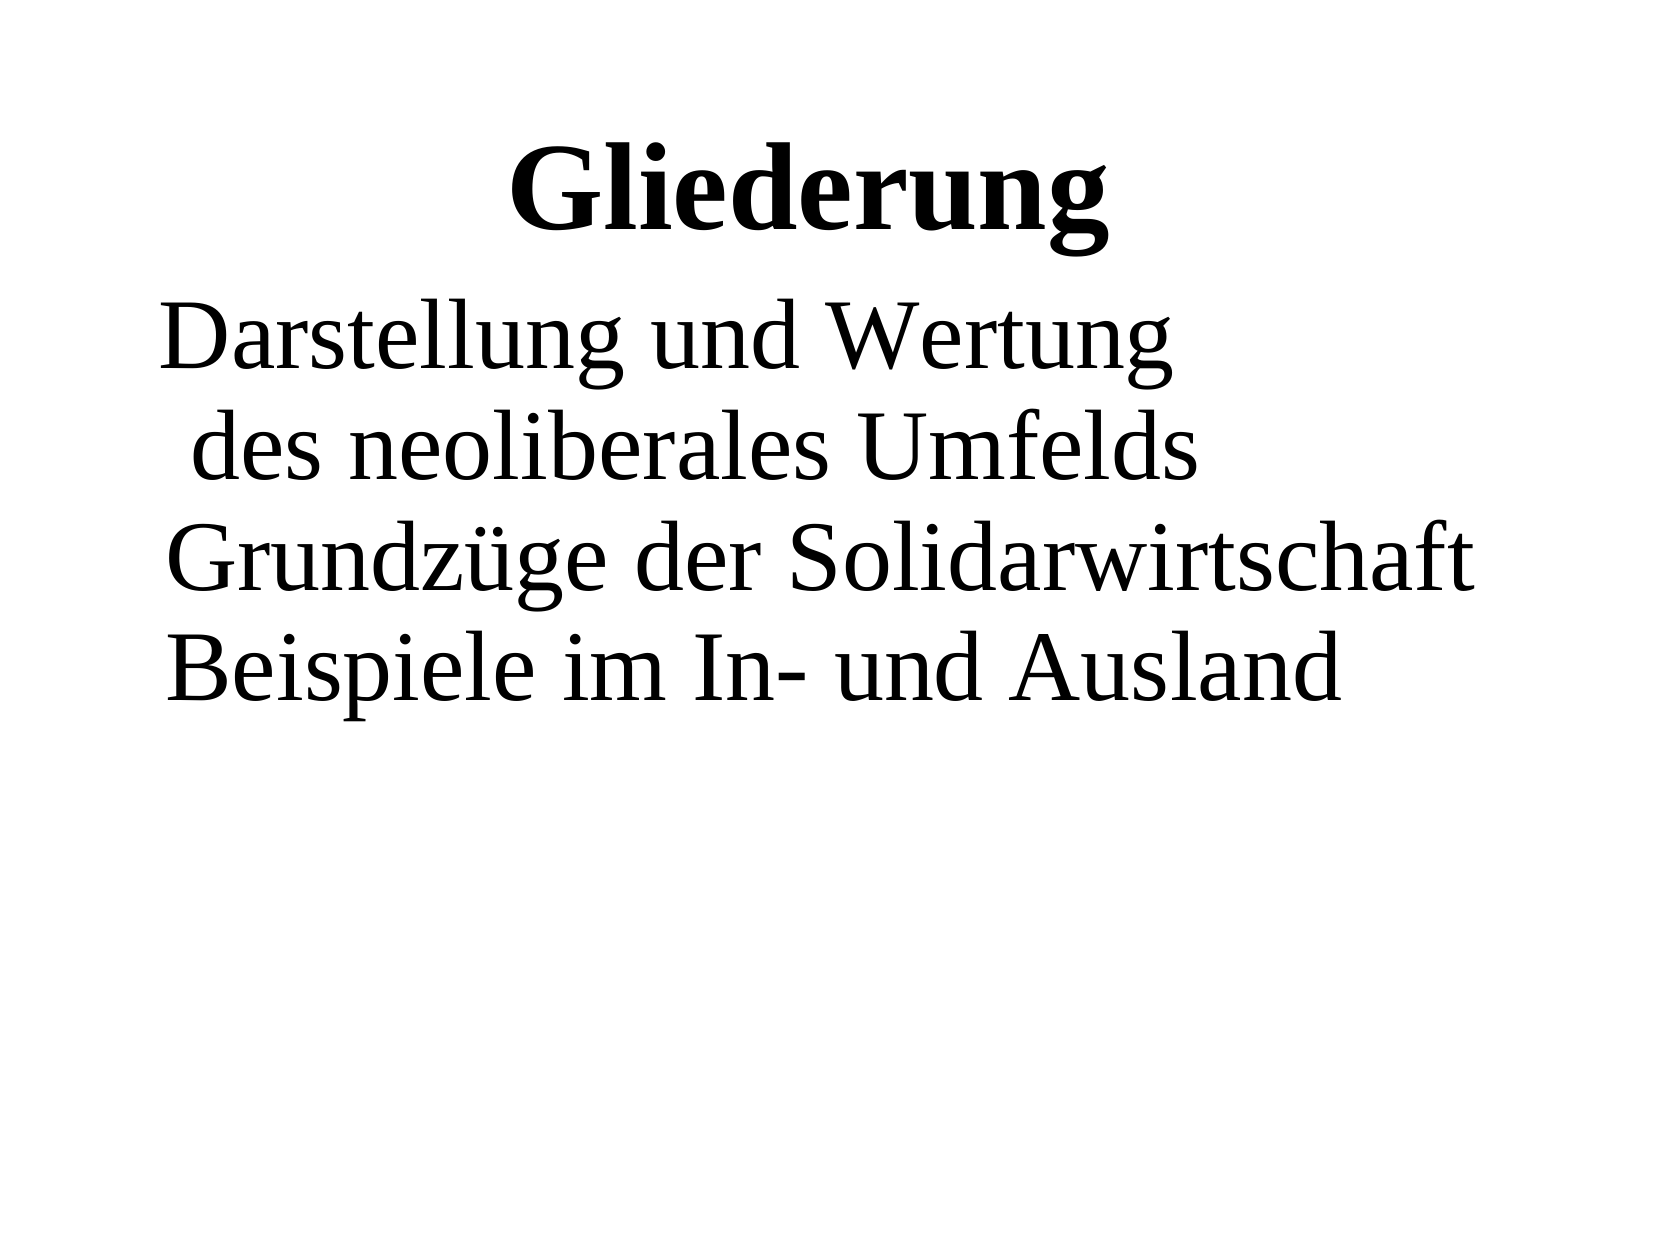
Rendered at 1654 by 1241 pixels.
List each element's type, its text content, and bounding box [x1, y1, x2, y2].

text_box Gliederung Darstellung und Wertung des neoliberales Umfelds Grundzüge der Solidarwirtschaft Beispiele im In- und Ausland [140, 118, 1506, 798]
